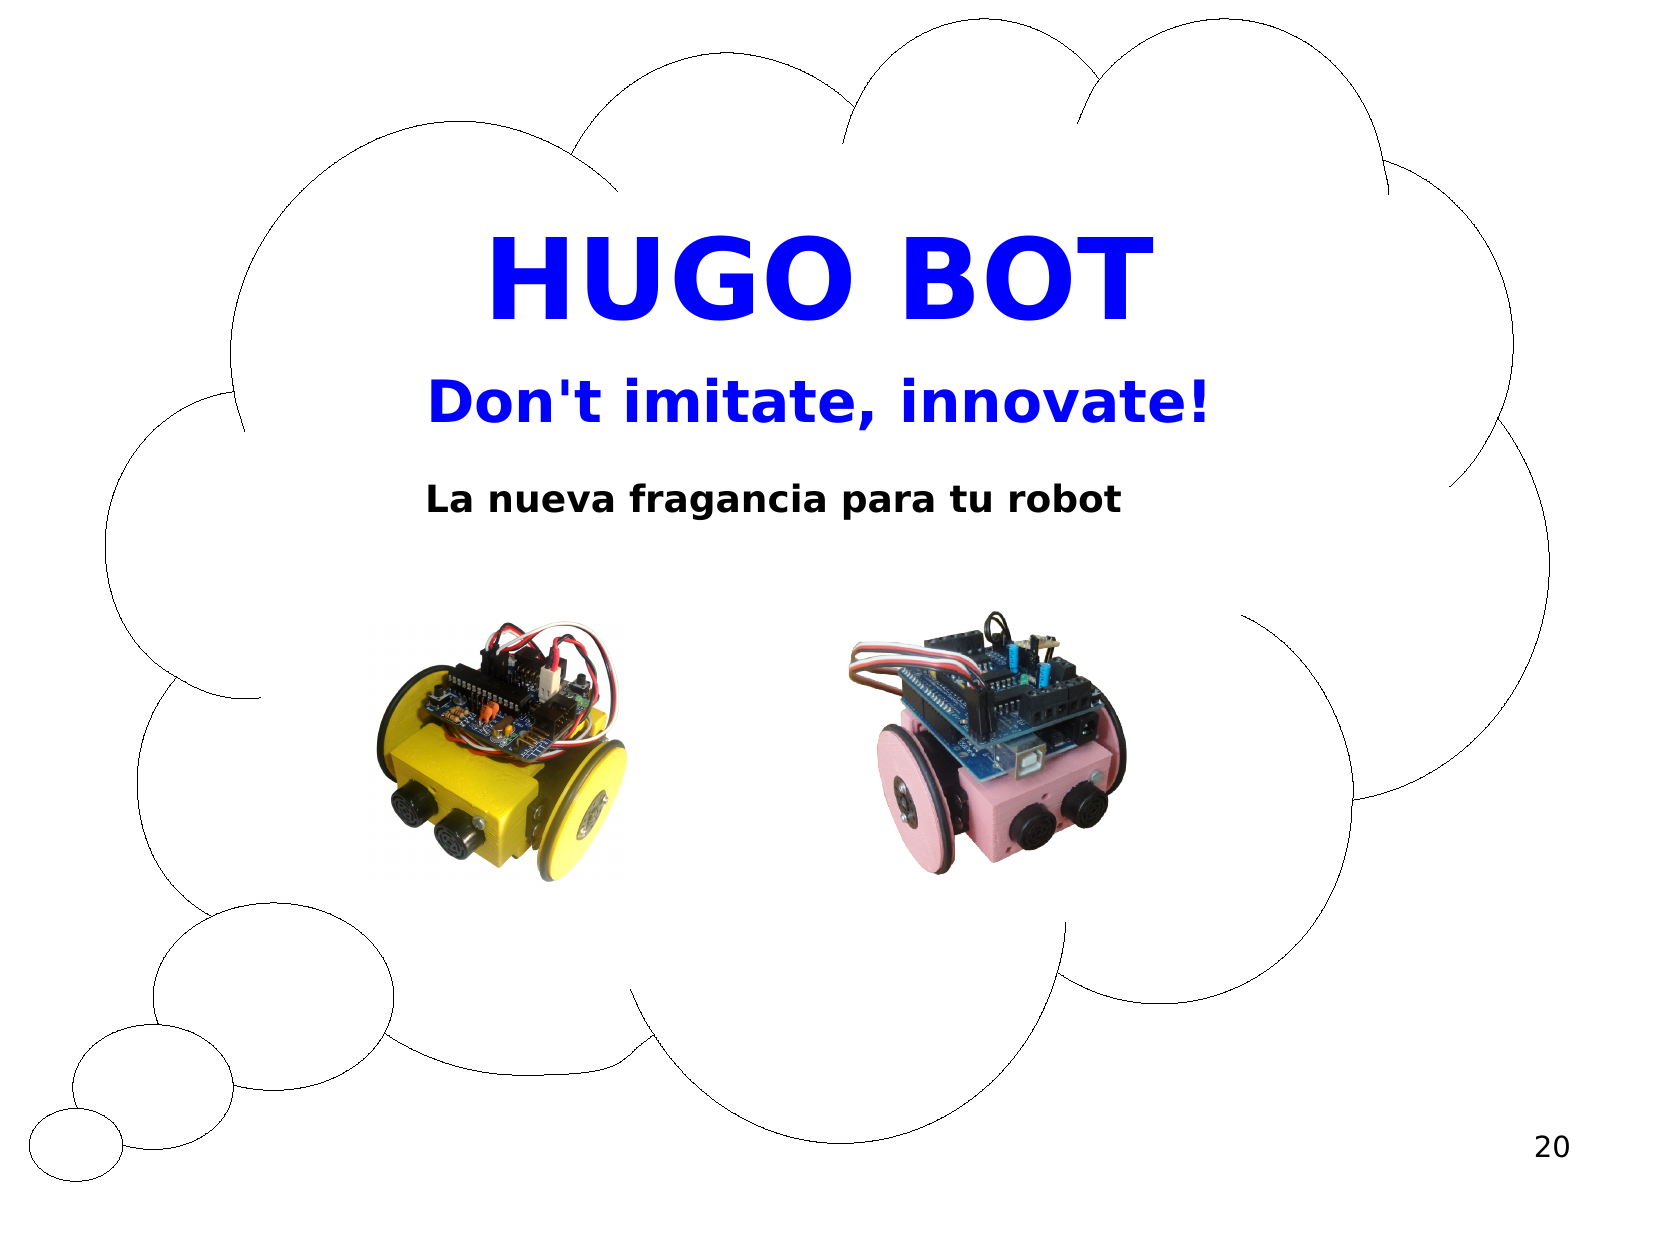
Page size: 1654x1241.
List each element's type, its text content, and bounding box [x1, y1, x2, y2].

picture [366, 612, 636, 888]
picture [847, 617, 1132, 878]
text_box Don't imitate, innovate! [411, 360, 1464, 507]
text_box La nueva fragancia para tu robot [410, 470, 1462, 617]
text_box HUGO BOT [468, 207, 1170, 354]
text_box [29, 18, 1550, 1182]
